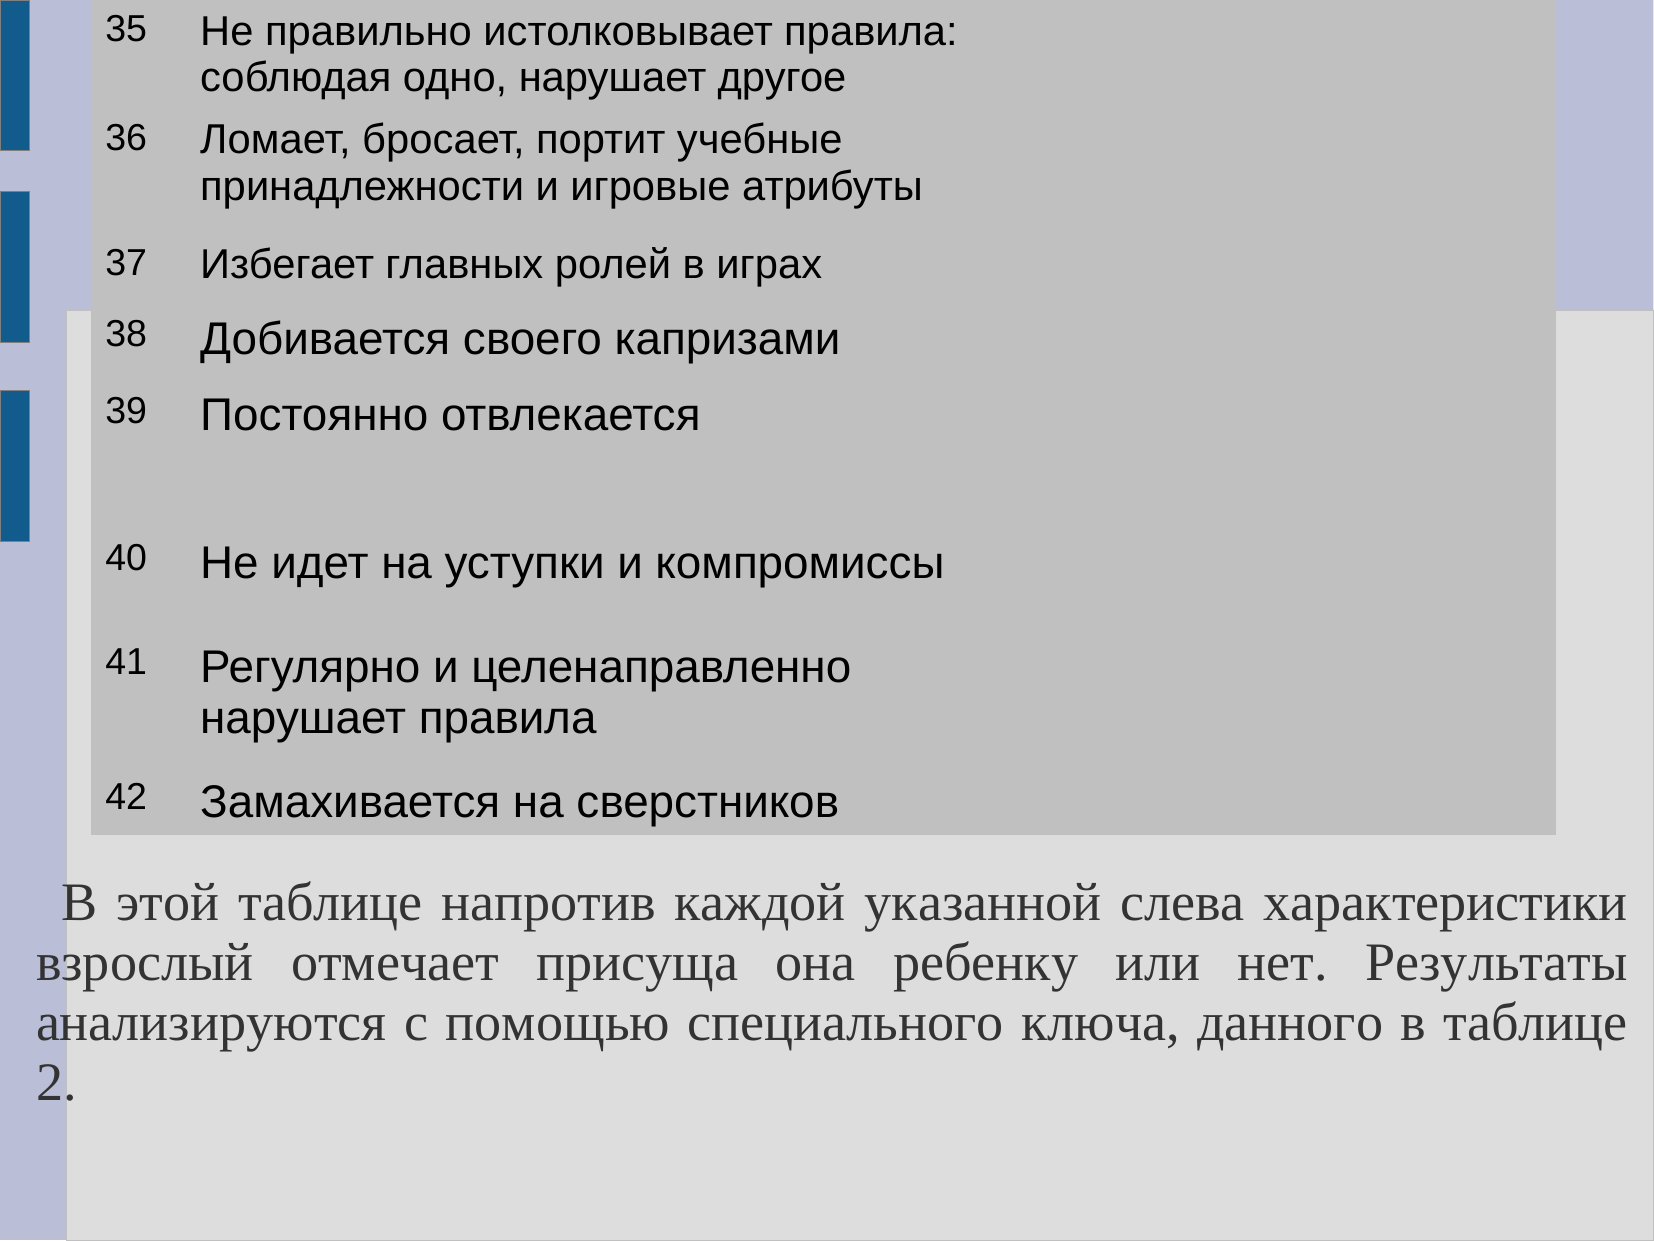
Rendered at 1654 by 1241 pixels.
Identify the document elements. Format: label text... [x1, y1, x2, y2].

table_header Не правильно истолковывает правила: со­блюдая одно, нарушает другое [185, 0, 998, 108]
table_cell [998, 768, 1144, 810]
table_cell [998, 529, 1144, 633]
table_cell [1144, 305, 1556, 381]
table_cell [998, 305, 1144, 381]
table_cell 36 [91, 108, 185, 234]
table_cell 40 [91, 529, 185, 633]
table_header [998, 0, 1144, 108]
table_cell [1144, 108, 1556, 234]
table_cell Не идет на уступки и компромиссы [185, 529, 998, 633]
table_cell [998, 108, 1144, 234]
table_cell [1144, 381, 1556, 529]
table_cell Регулярно и целенаправленно нарушает правила [185, 633, 998, 768]
table_cell 42 [91, 768, 185, 810]
table_cell [998, 633, 1144, 768]
table_cell [1144, 234, 1556, 305]
table_cell [998, 381, 1144, 529]
table_header 35 [91, 0, 185, 108]
table_cell Добивается своего капризами [185, 305, 998, 381]
table_cell Ломает, бросает, портит учебные принад­лежности и игровые атрибуты [185, 108, 998, 234]
table_cell 41 [91, 633, 185, 768]
table_cell [1144, 633, 1556, 768]
table_cell [1144, 768, 1556, 810]
table_cell [1144, 529, 1556, 633]
table_cell [998, 234, 1144, 305]
table_header [1144, 0, 1556, 108]
text_box В этой таблице напротив каждой указанной слева характеристики взрослый отмечает присуща она ребенку или нет. Результаты анализируются с помощью специального ключа, данного в таблице 2. [36, 810, 1630, 1116]
table_cell Избегает главных ролей в играх [185, 234, 998, 305]
table_cell Замахивается на сверстников [185, 768, 998, 810]
table_cell 39 [91, 381, 185, 529]
table_cell 37 [91, 234, 185, 305]
table_cell Постоянно отвлекается [185, 381, 998, 529]
table_cell 38 [91, 305, 185, 381]
